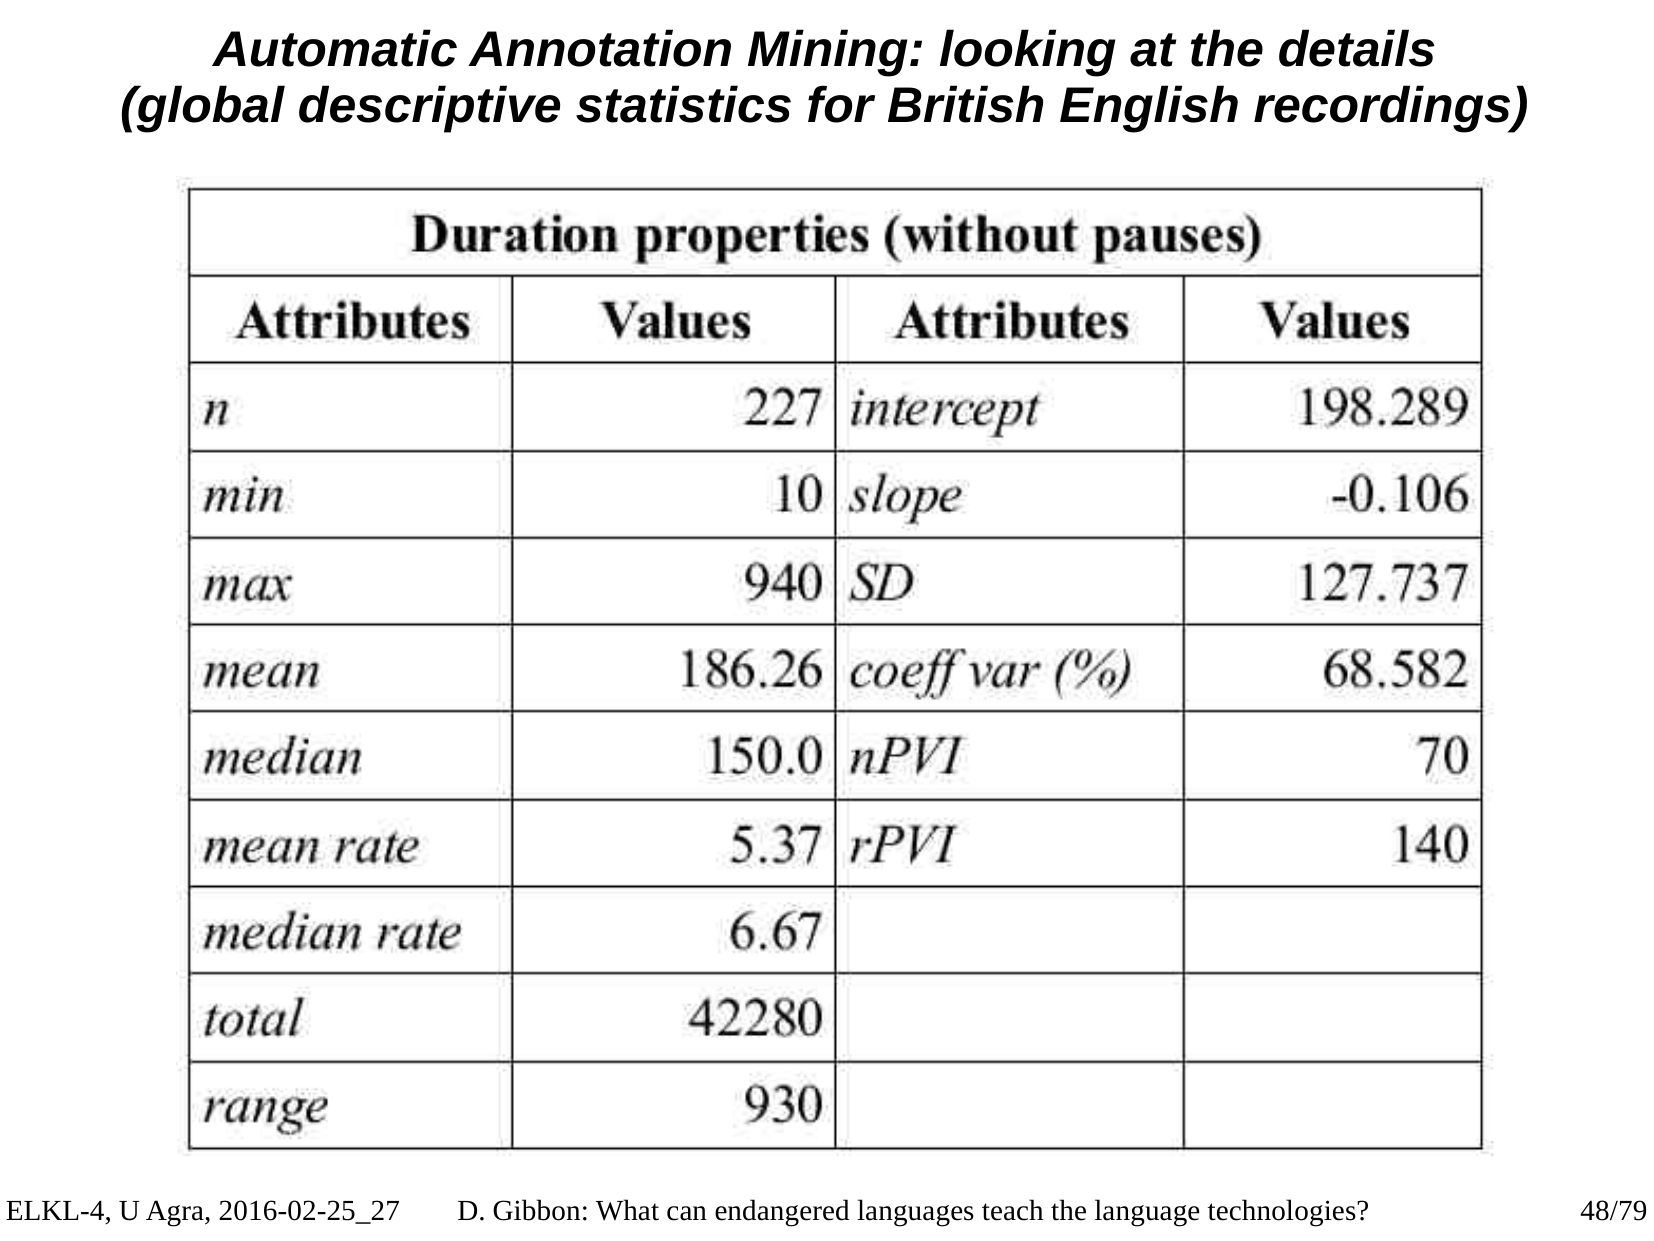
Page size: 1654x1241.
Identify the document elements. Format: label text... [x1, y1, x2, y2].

picture [176, 176, 1498, 1167]
title Automatic Annotation Mining: looking at the details (global descriptive statistics for British English recordings) [0, 20, 1654, 134]
